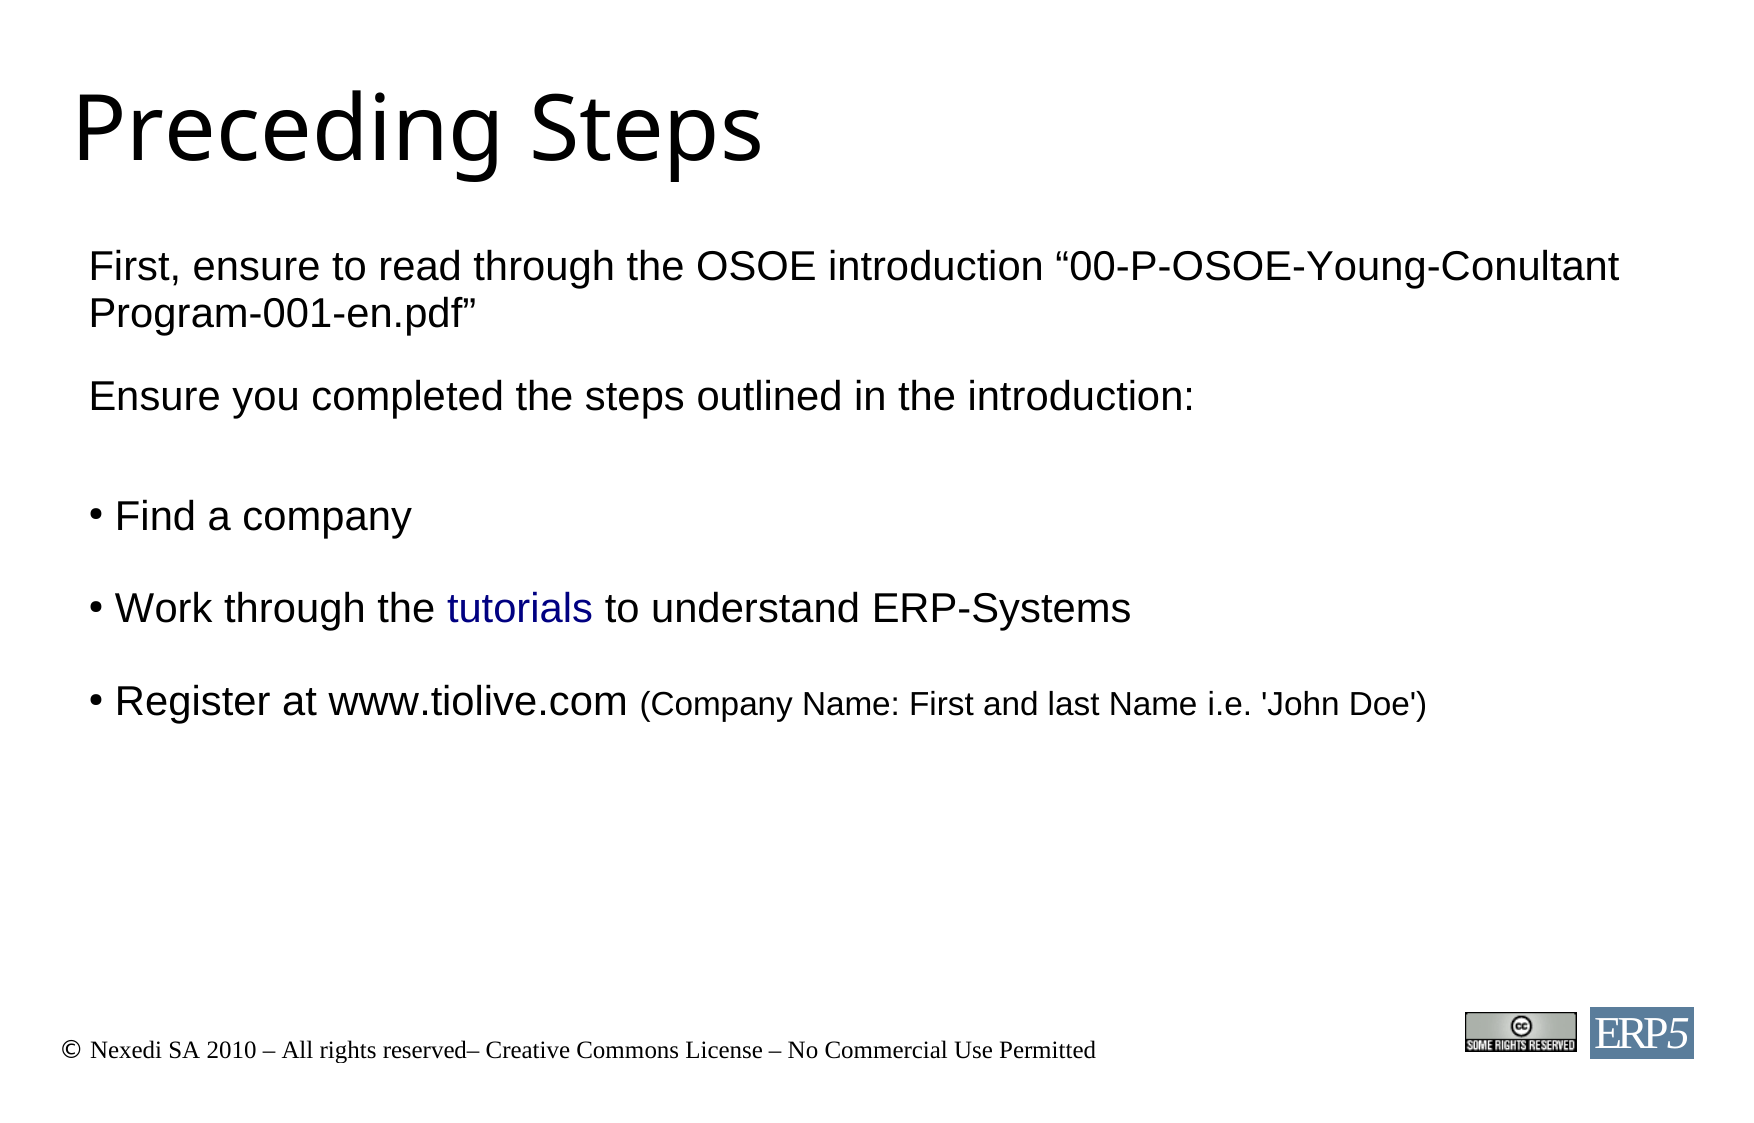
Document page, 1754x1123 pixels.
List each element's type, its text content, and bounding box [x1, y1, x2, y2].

text_box Find a company Work through the tutorials to understand ERP-Systems Register at www.tiolive.com (Company Name: First and last Name i.e. 'John Doe') [88, 492, 1684, 725]
title Preceding Steps [71, 63, 1707, 187]
picture [1465, 1012, 1577, 1052]
text_box Ensure you completed the steps outlined in the introduction: [88, 372, 1654, 419]
text_box First, ensure to read through the OSOE introduction “00-P-OSOE-Young-Conultant Program-001-en.pdf” [88, 243, 1654, 337]
